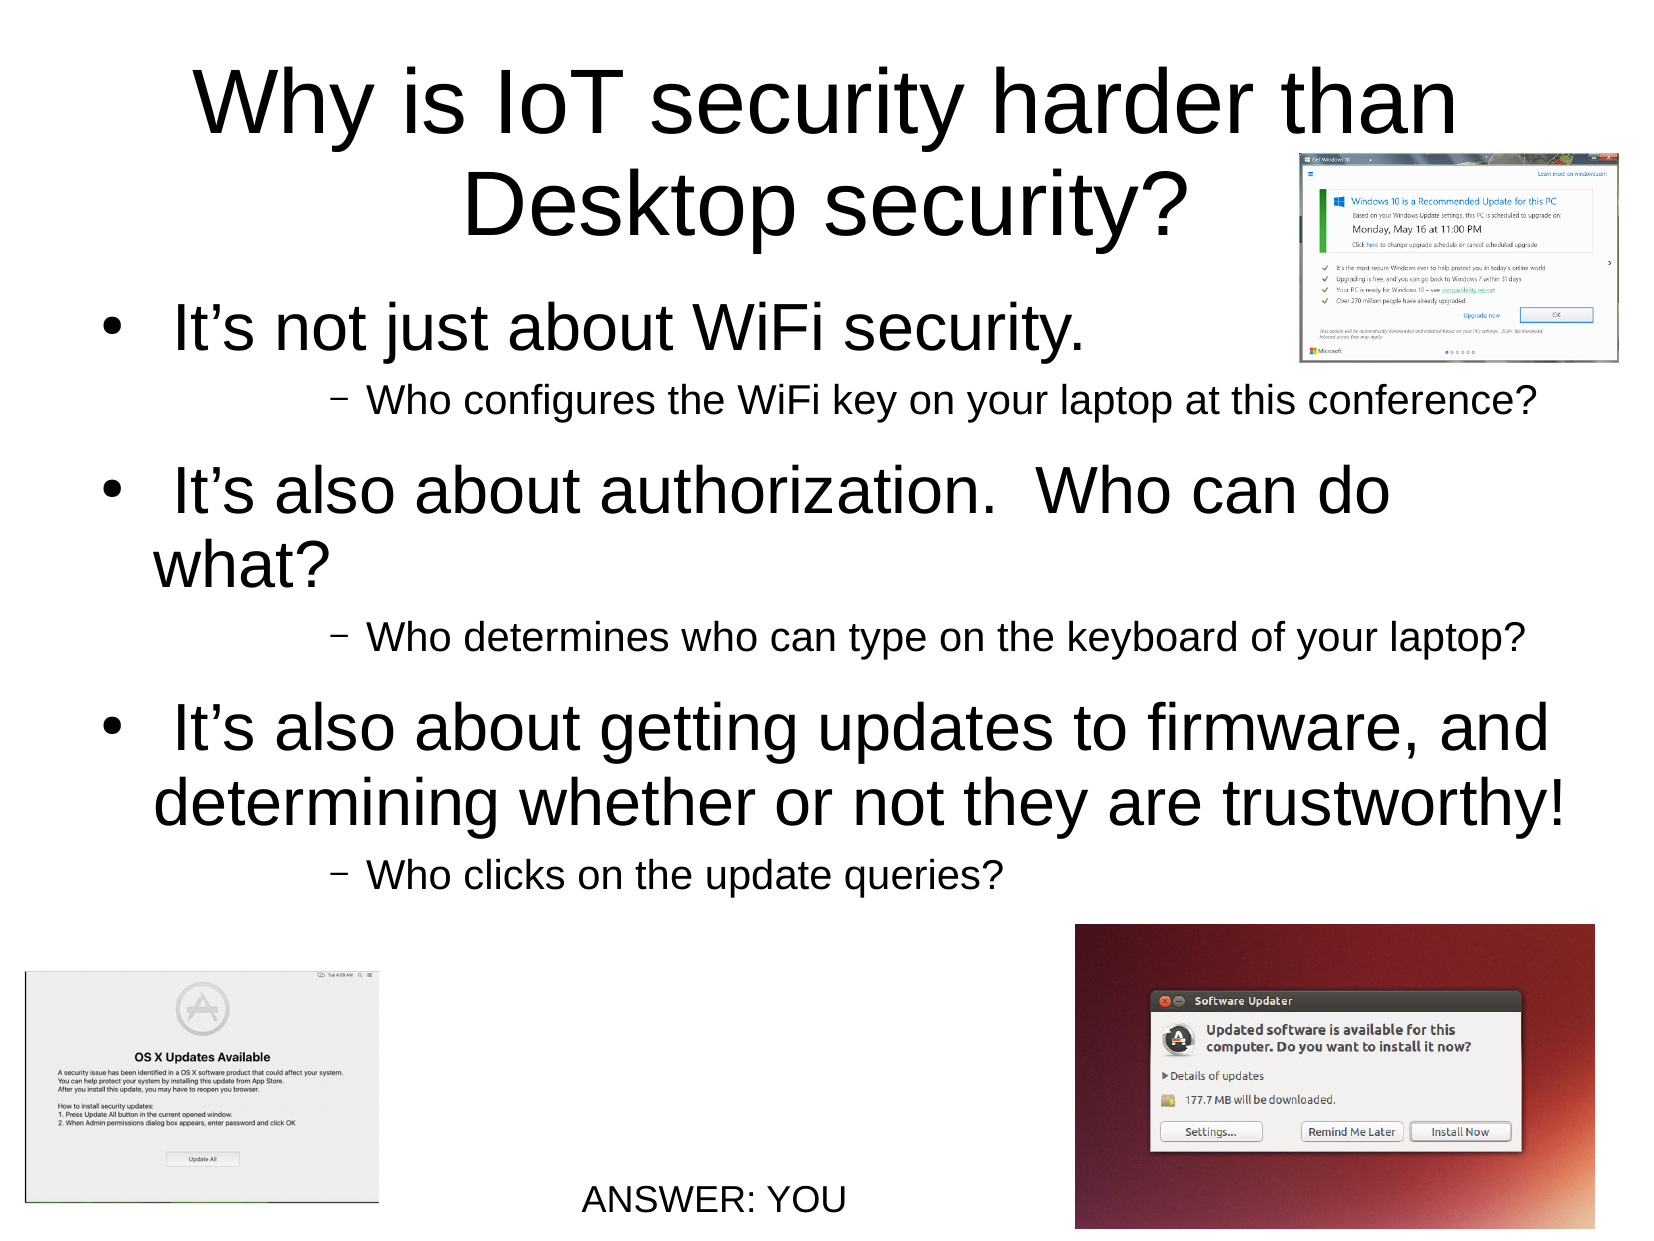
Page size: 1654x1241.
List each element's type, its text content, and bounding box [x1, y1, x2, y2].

list It’s not just about WiFi security. Who configures the WiFi key on your laptop at this conference? It’s also about authorization. Who can do what? Who determines who can type on the keyboard of your laptop? It’s also about getting updates to firmware, and determining whether or not they are trustworthy! Who clicks on the update queries? [82, 290, 1571, 1010]
title Why is IoT security harder than Desktop security? [82, 49, 1571, 257]
picture [11, 967, 392, 1205]
text_box ANSWER: YOU [566, 1171, 863, 1229]
picture [1075, 924, 1595, 1229]
picture [1299, 153, 1619, 363]
